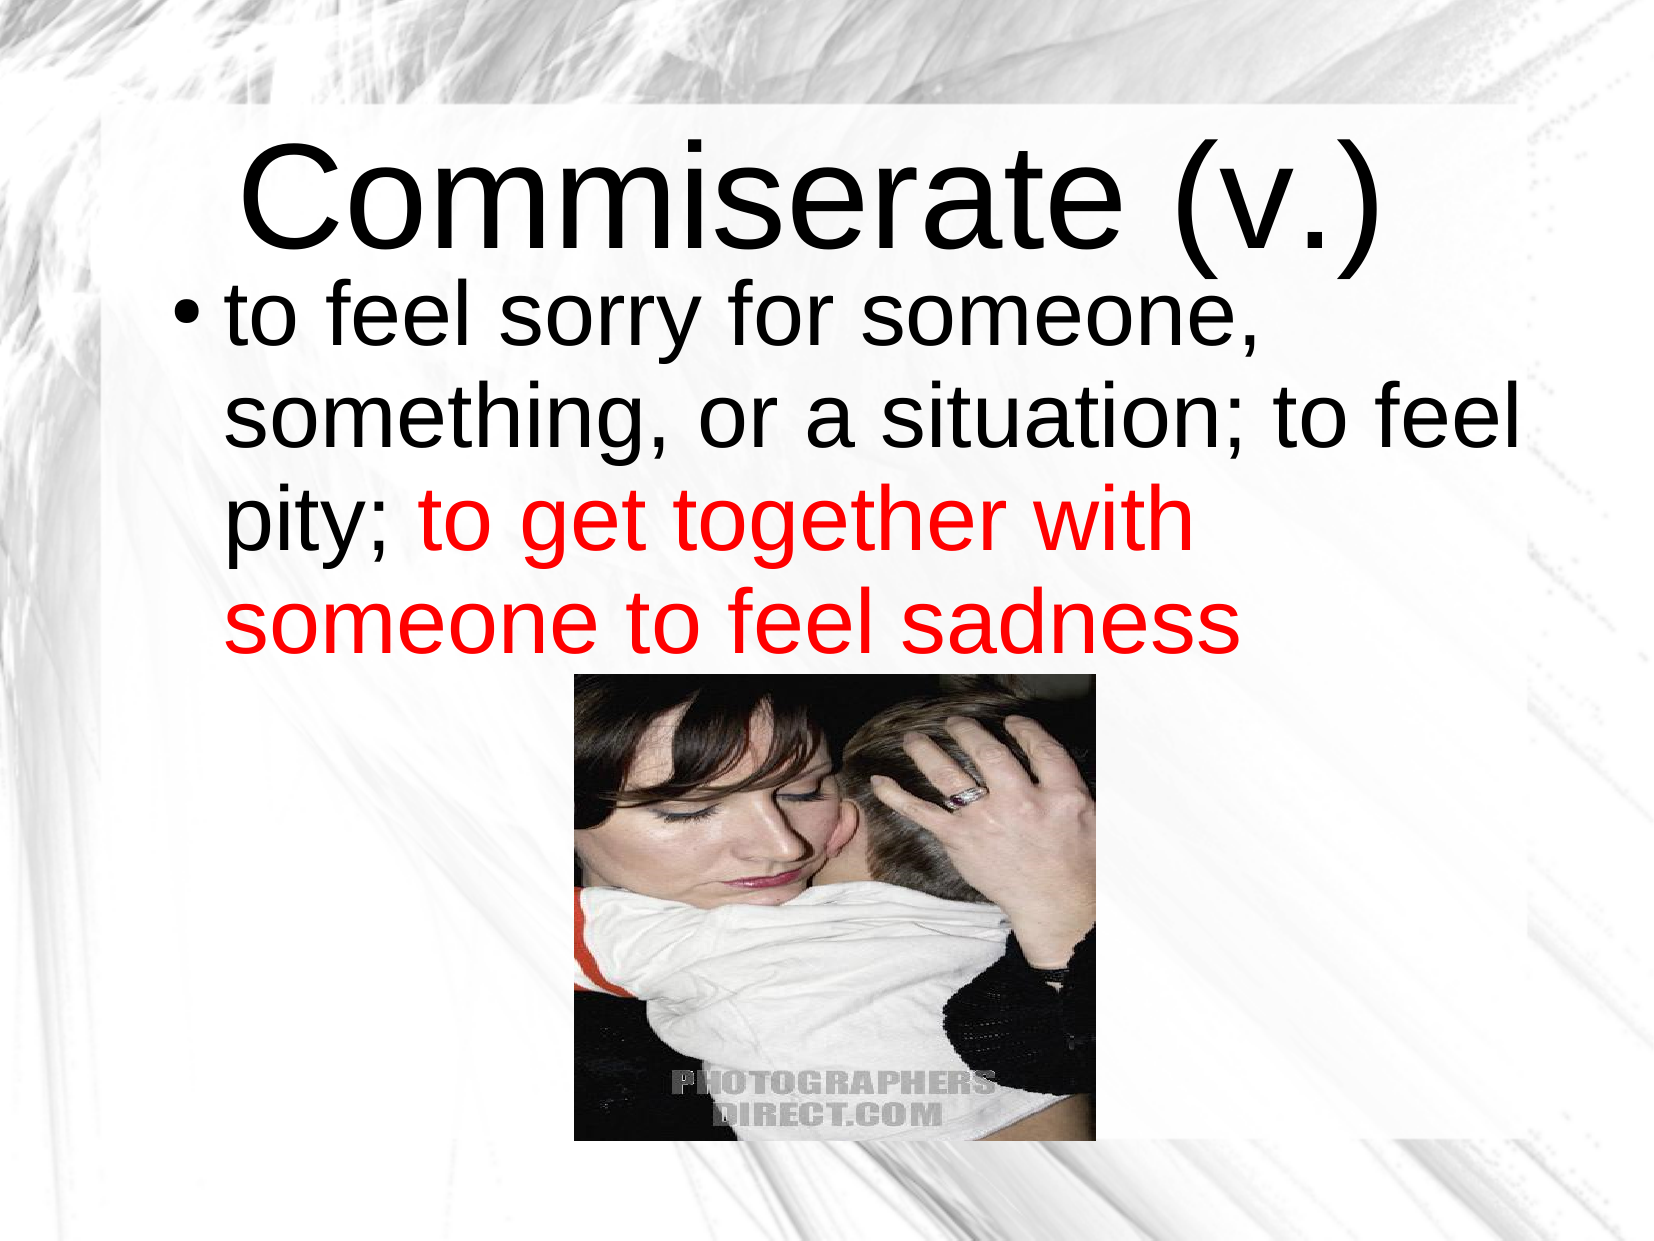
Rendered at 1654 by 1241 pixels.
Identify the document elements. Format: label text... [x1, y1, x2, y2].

picture [0, 0, 1654, 1241]
title Commiserate (v.) [118, 112, 1506, 281]
list to feel sorry for someone, something, or a situation; to feel pity; to get together with someone to feel sadness [152, 262, 1534, 676]
